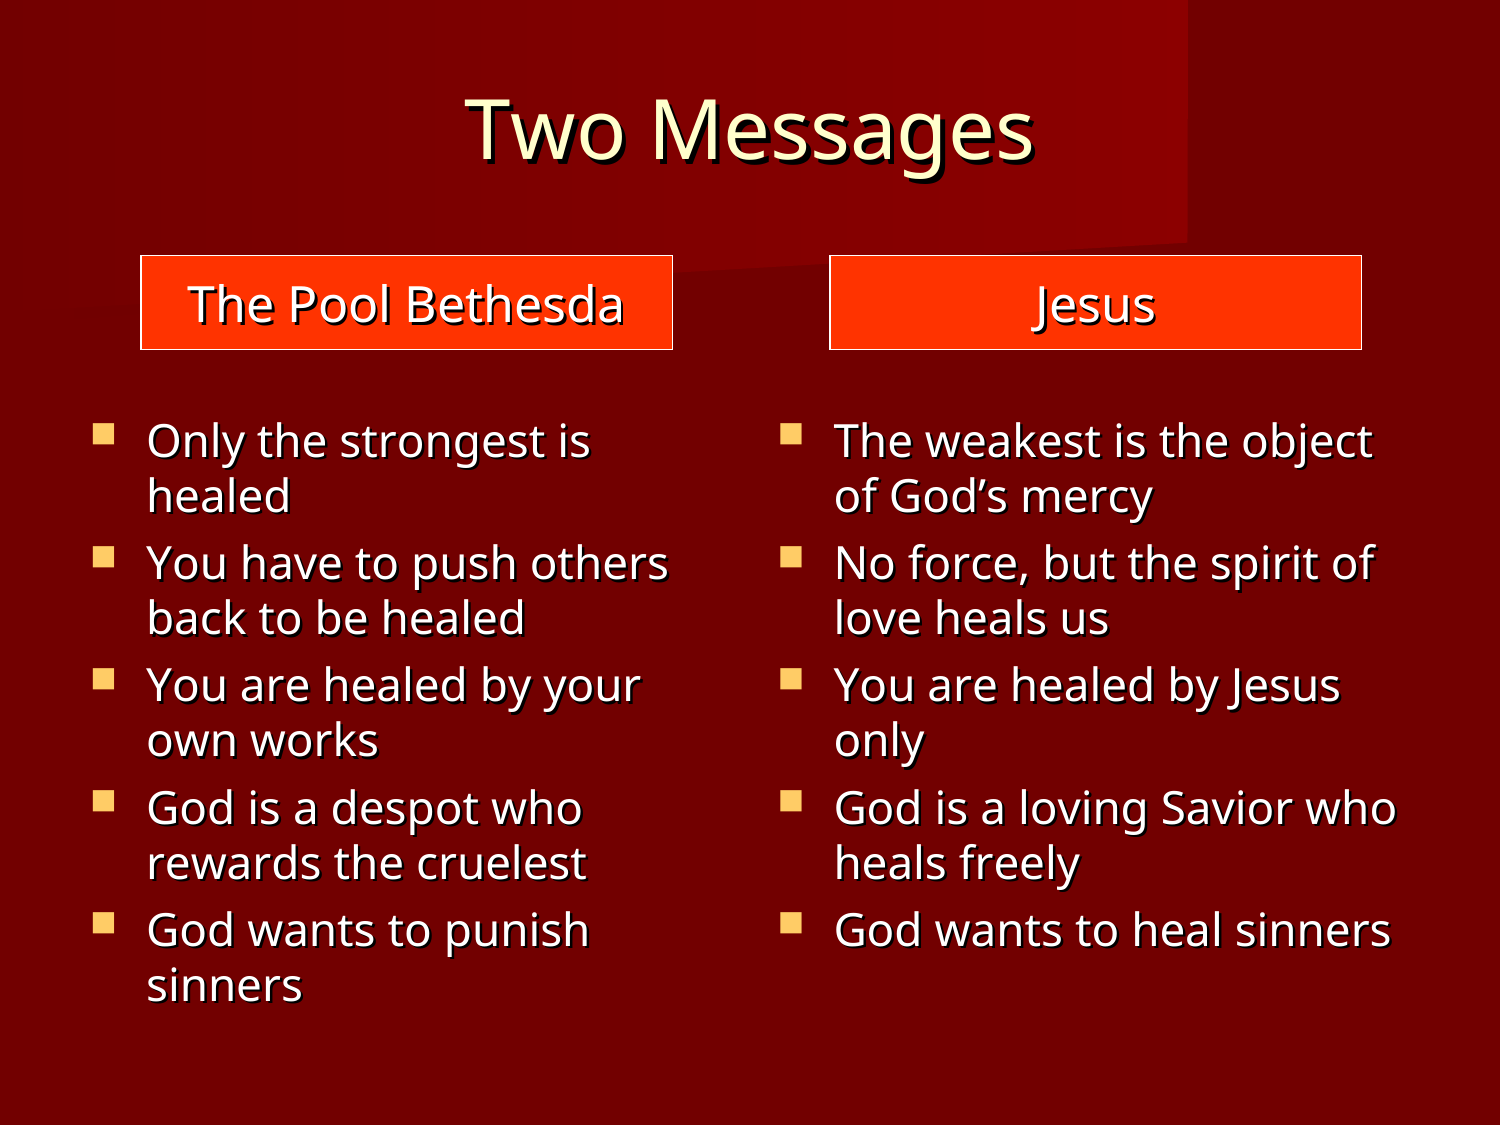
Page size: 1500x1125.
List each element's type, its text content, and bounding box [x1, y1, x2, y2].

text_box The Pool Bethesda [140, 255, 673, 350]
list The weakest is the object of God’s mercy No force, but the spirit of love heals us You are healed by Jesus only God is a loving Savior who heals freely God wants to heal sinners [762, 403, 1426, 1083]
list Only the strongest is healed You have to push others back to be healed You are healed by your own works God is a despot who rewards the cruelest God wants to punish sinners [75, 403, 738, 1083]
text_box Jesus [830, 255, 1362, 350]
title Two Messages [75, 62, 1426, 191]
